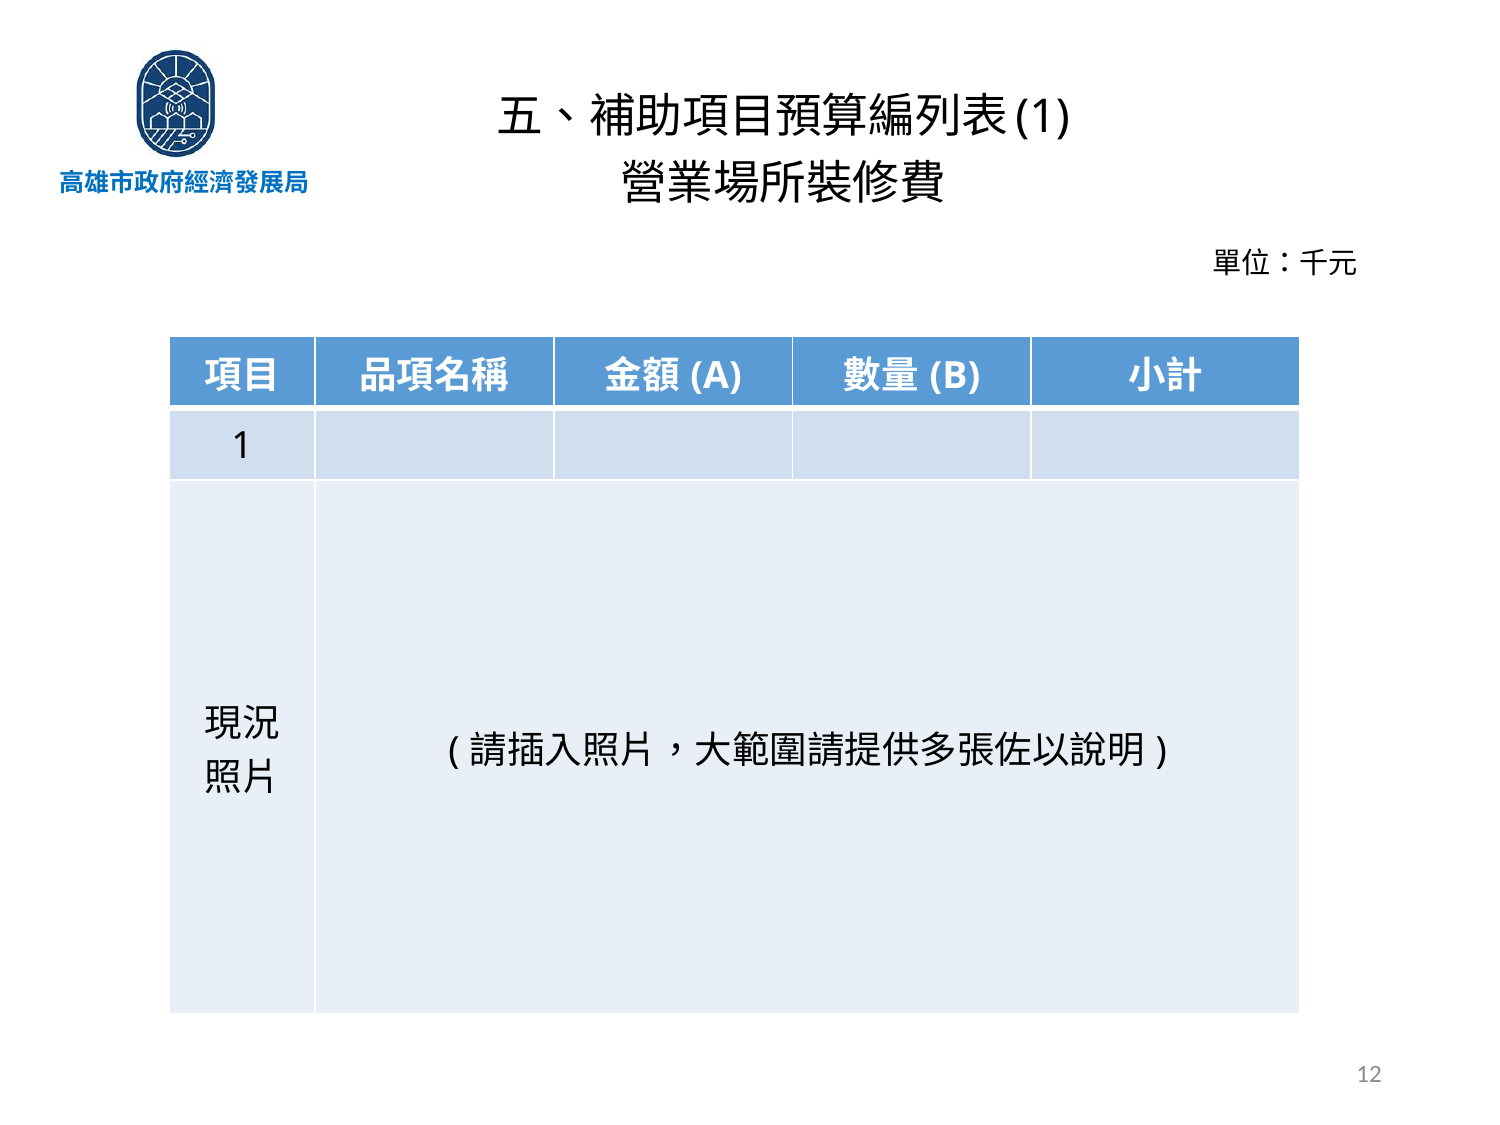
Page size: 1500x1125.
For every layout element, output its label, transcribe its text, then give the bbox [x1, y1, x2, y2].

table_cell 1 [170, 411, 314, 479]
table_header 小計 [1032, 337, 1299, 405]
picture [103, 30, 248, 174]
table_cell [316, 411, 553, 479]
table_header 品項名稱 [316, 337, 553, 405]
table_header 金額(A) [555, 337, 792, 405]
table_header 項目 [170, 337, 314, 405]
table_cell 現況 照片 [170, 481, 314, 1013]
slide_number <編號> [1059, 1042, 1397, 1103]
table_cell [1032, 411, 1299, 479]
table_cell (請插入照片，大範圍請提供多張佐以說明) [316, 481, 1299, 1013]
text_box 單位：千元 [1197, 236, 1500, 287]
text_box 五、補助項目預算編列表(1) 營業場所裝修費 [108, 70, 1459, 222]
table_cell [793, 411, 1030, 479]
table_header 數量(B) [793, 337, 1030, 405]
table_cell [555, 411, 792, 479]
